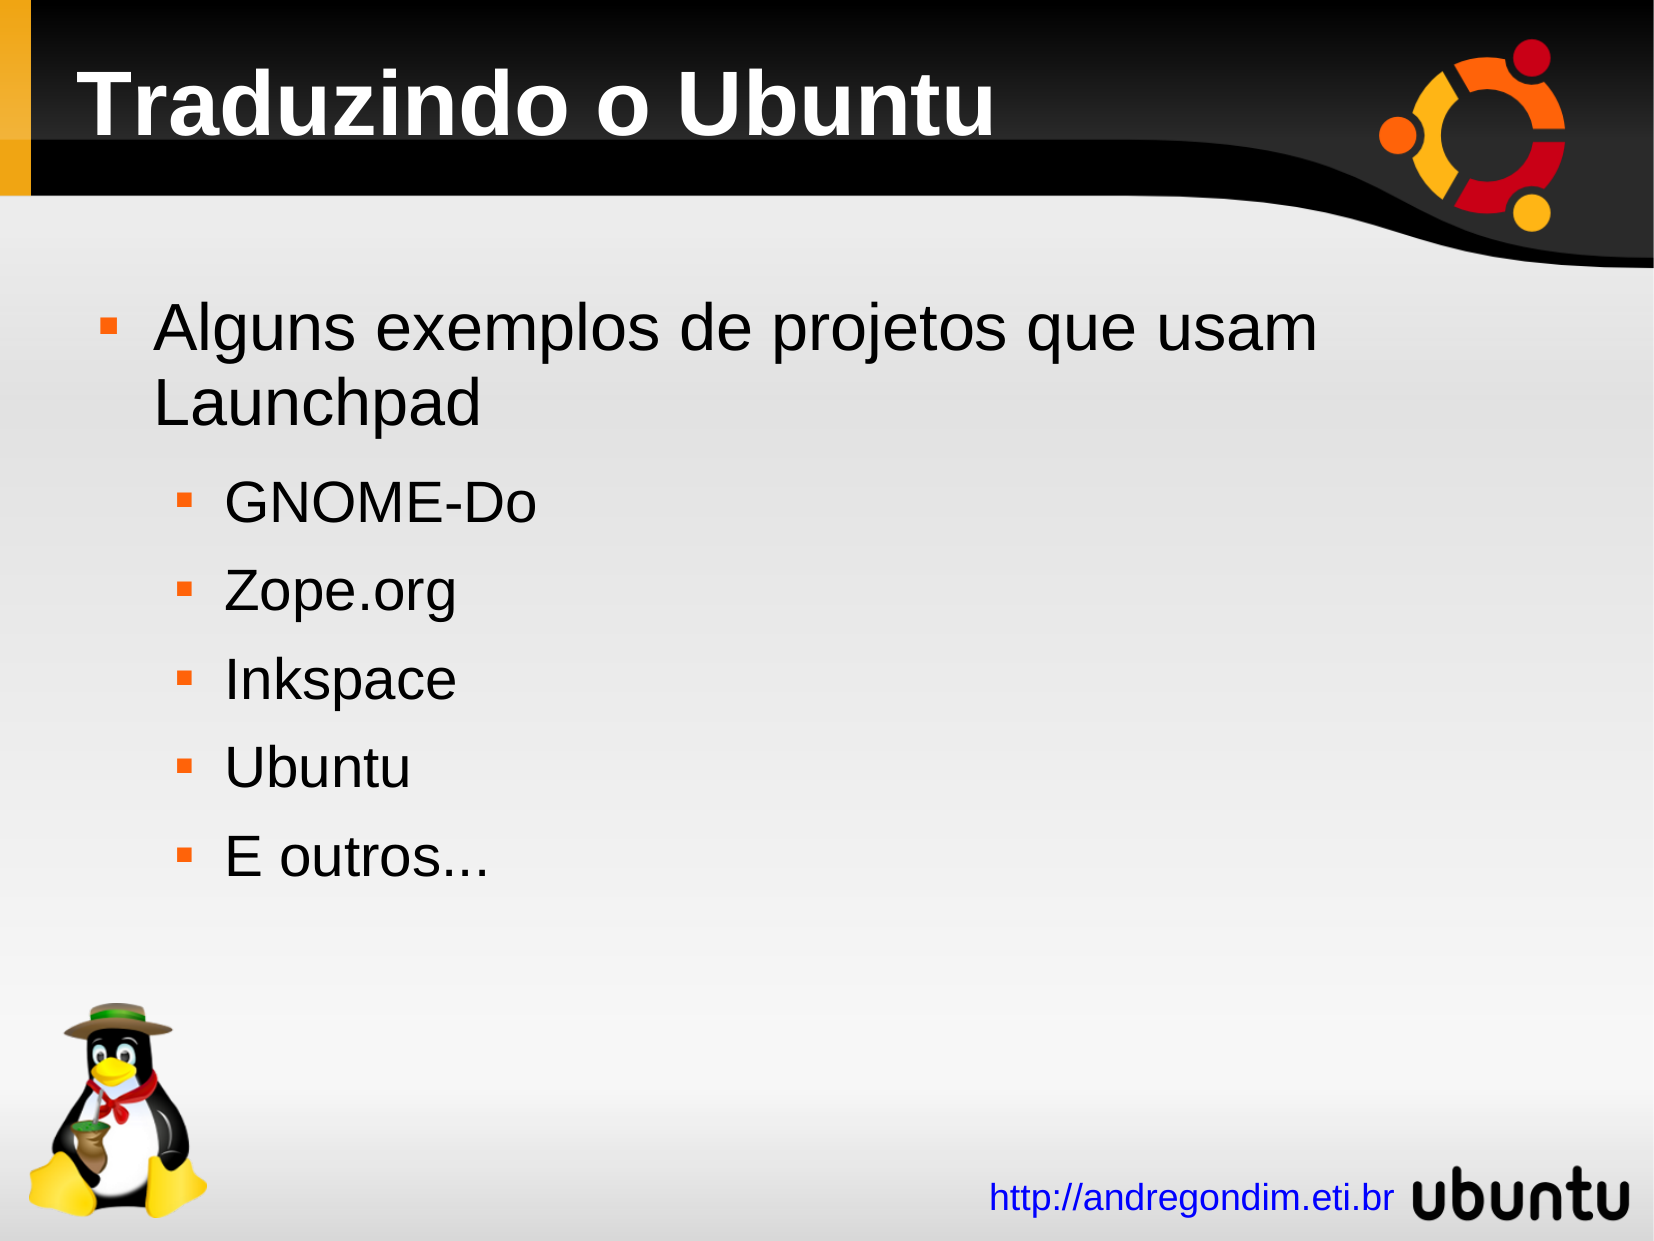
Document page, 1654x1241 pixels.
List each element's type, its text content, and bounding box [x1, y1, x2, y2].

picture [0, 0, 1654, 1241]
title Traduzindo o Ubuntu [76, 7, 1565, 200]
list Alguns exemplos de projetos que usam Launchpad GNOME-Do Zope.org Inkspace Ubuntu E outros... [82, 290, 1571, 975]
